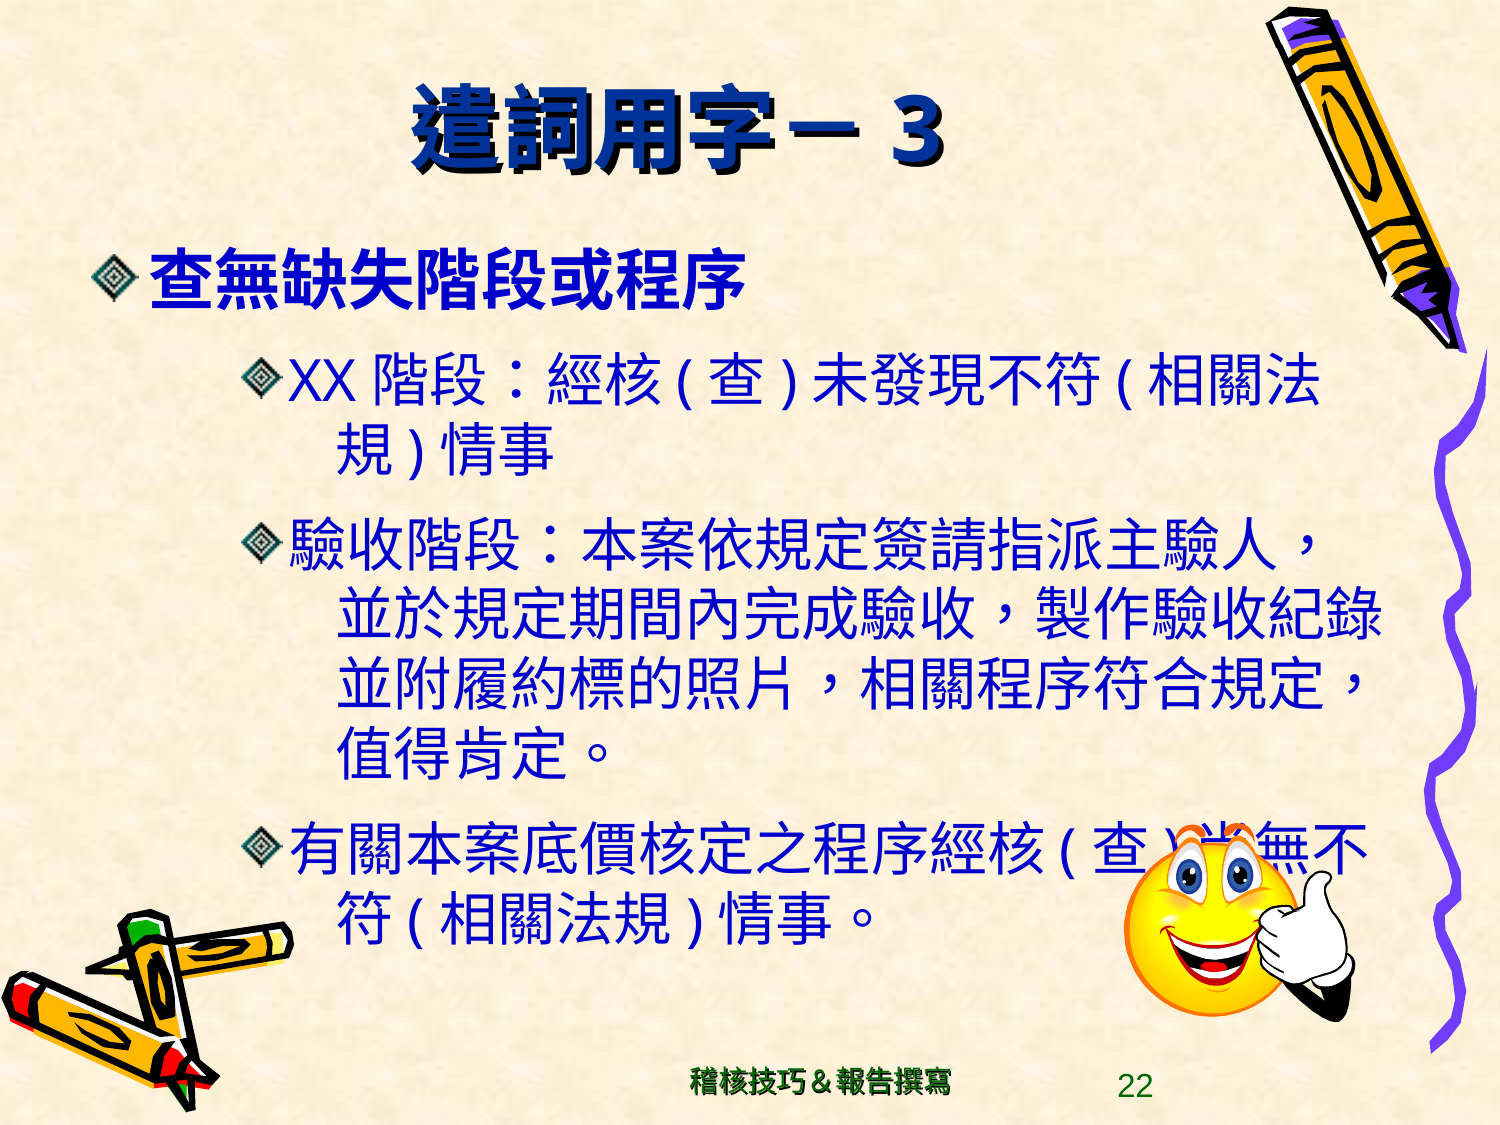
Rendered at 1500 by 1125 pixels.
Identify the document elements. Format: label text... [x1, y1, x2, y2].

list 查無缺失階段或程序 XX階段：經核(查)未發現不符(相關法規)情事 驗收階段：本案依規定簽請指派主驗人，並於規定期間內完成驗收，製作驗收紀錄並附履約標的照片，相關程序符合規定，值得肯定。 有關本案底價核定之程序經核(查)尚無不符(相關法規)情事。 [76, 230, 1404, 979]
picture [1123, 822, 1356, 1023]
text_box [1102, 1056, 1415, 1101]
title 遣詞用字－3 [112, 24, 1240, 188]
text_box 稽核技巧＆報告撰寫 [583, 1055, 1059, 1100]
